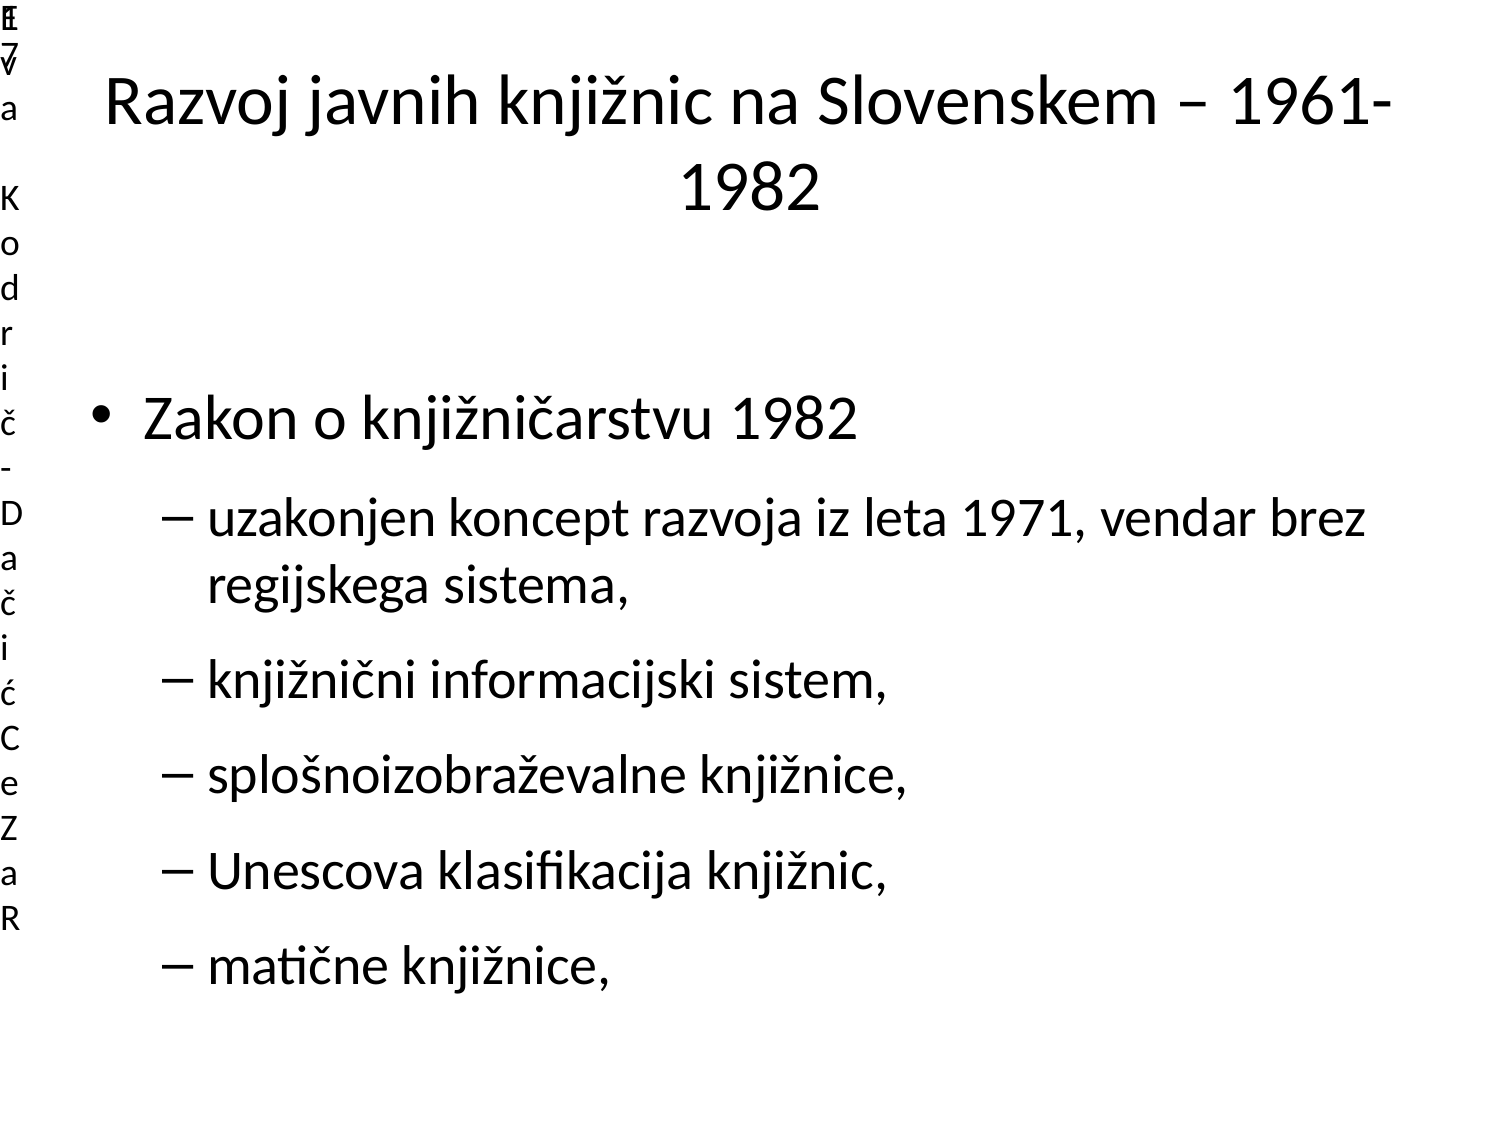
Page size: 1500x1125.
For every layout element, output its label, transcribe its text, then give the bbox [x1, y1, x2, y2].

title Razvoj javnih knjižnic na Slovenskem – 1961-1982 [75, 45, 1425, 233]
list Zakon o knjižničarstvu 1982 uzakonjen koncept razvoja iz leta 1971, vendar brez regijskega sistema, knjižnični informacijski sistem, splošnoizobraževalne knjižnice, Unescova klasifikacija knjižnic, matične knjižnice, [75, 262, 1425, 1005]
